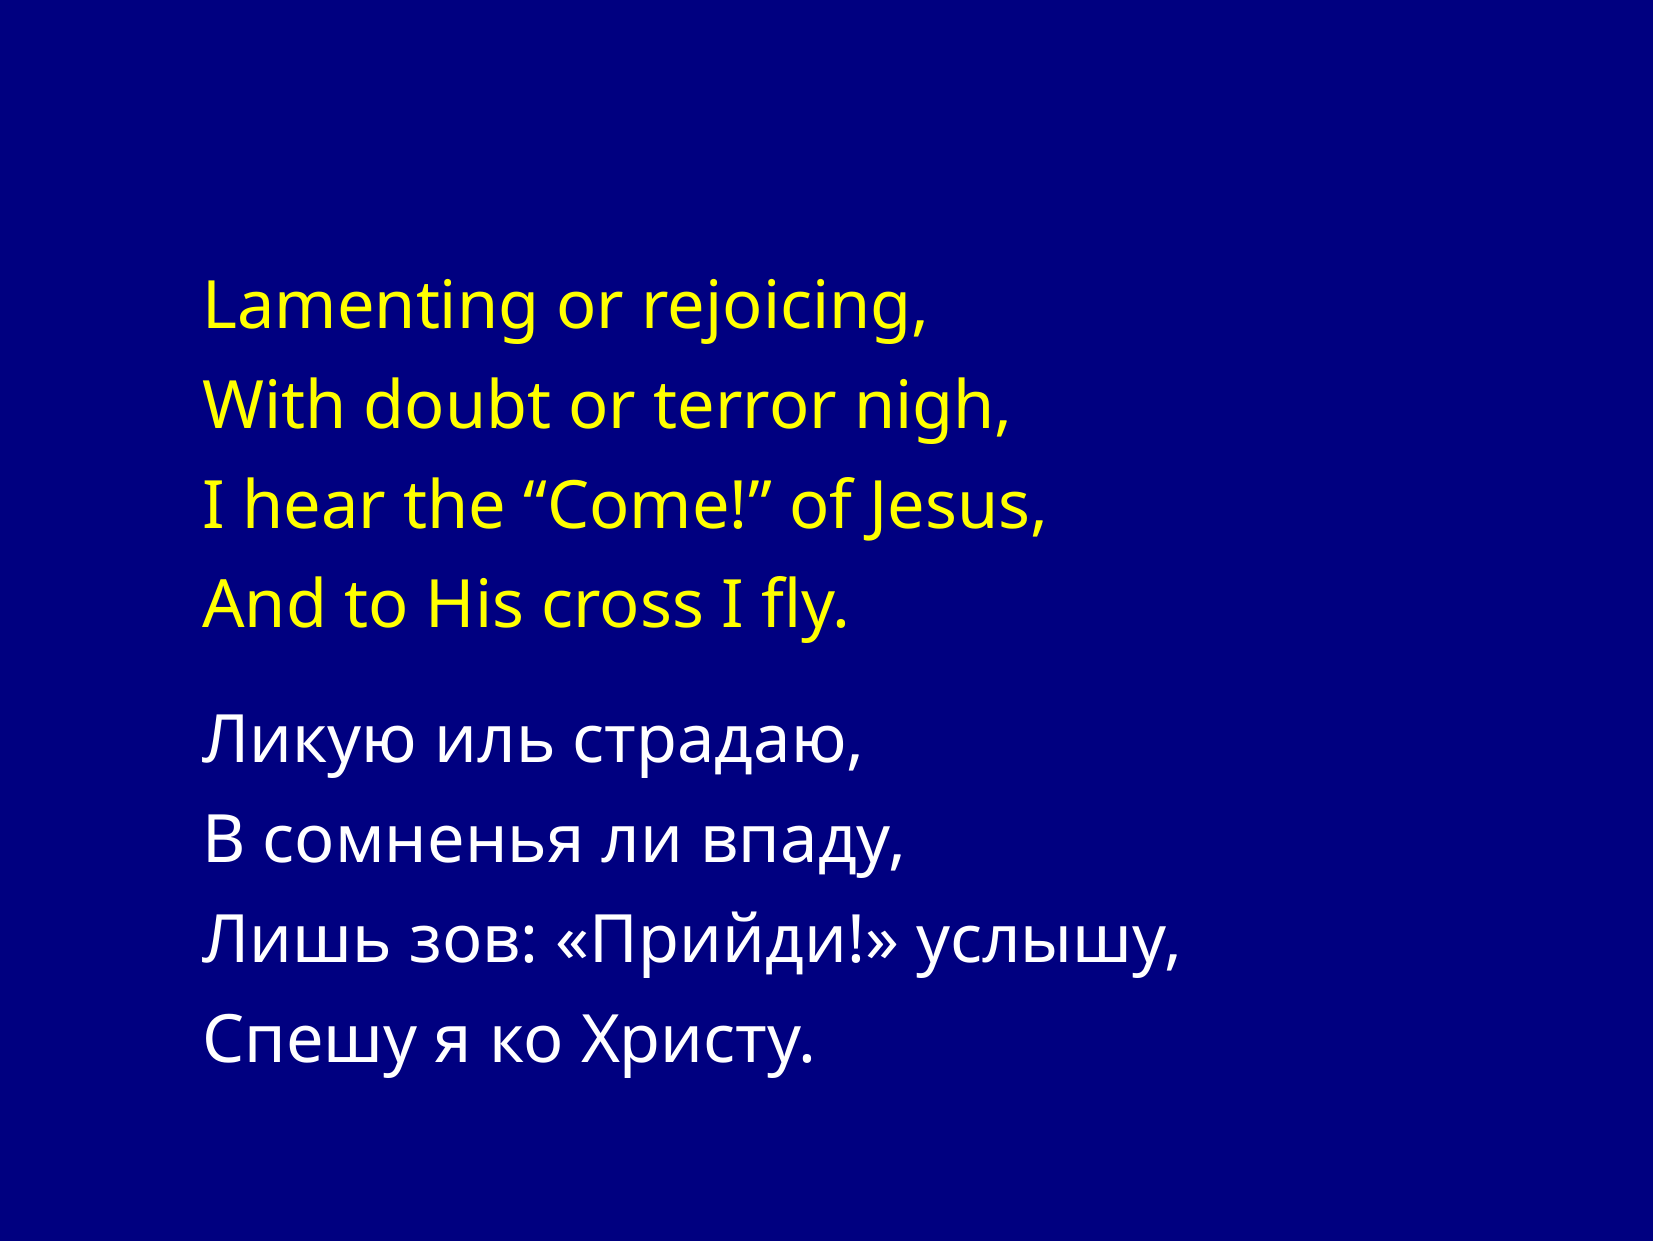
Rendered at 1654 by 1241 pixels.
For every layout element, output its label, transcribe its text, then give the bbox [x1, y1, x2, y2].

text_box Ликую иль страдаю, В сомненья ли впаду, Лишь зов: «Прийди!» услышу, Спешу я ко Христу. [75, 675, 1576, 1163]
text_box Lamenting or rejoicing, With doubt or terror nigh, I hear the “Come!” of Jesus, And to His cross I fly. [75, 150, 1576, 638]
